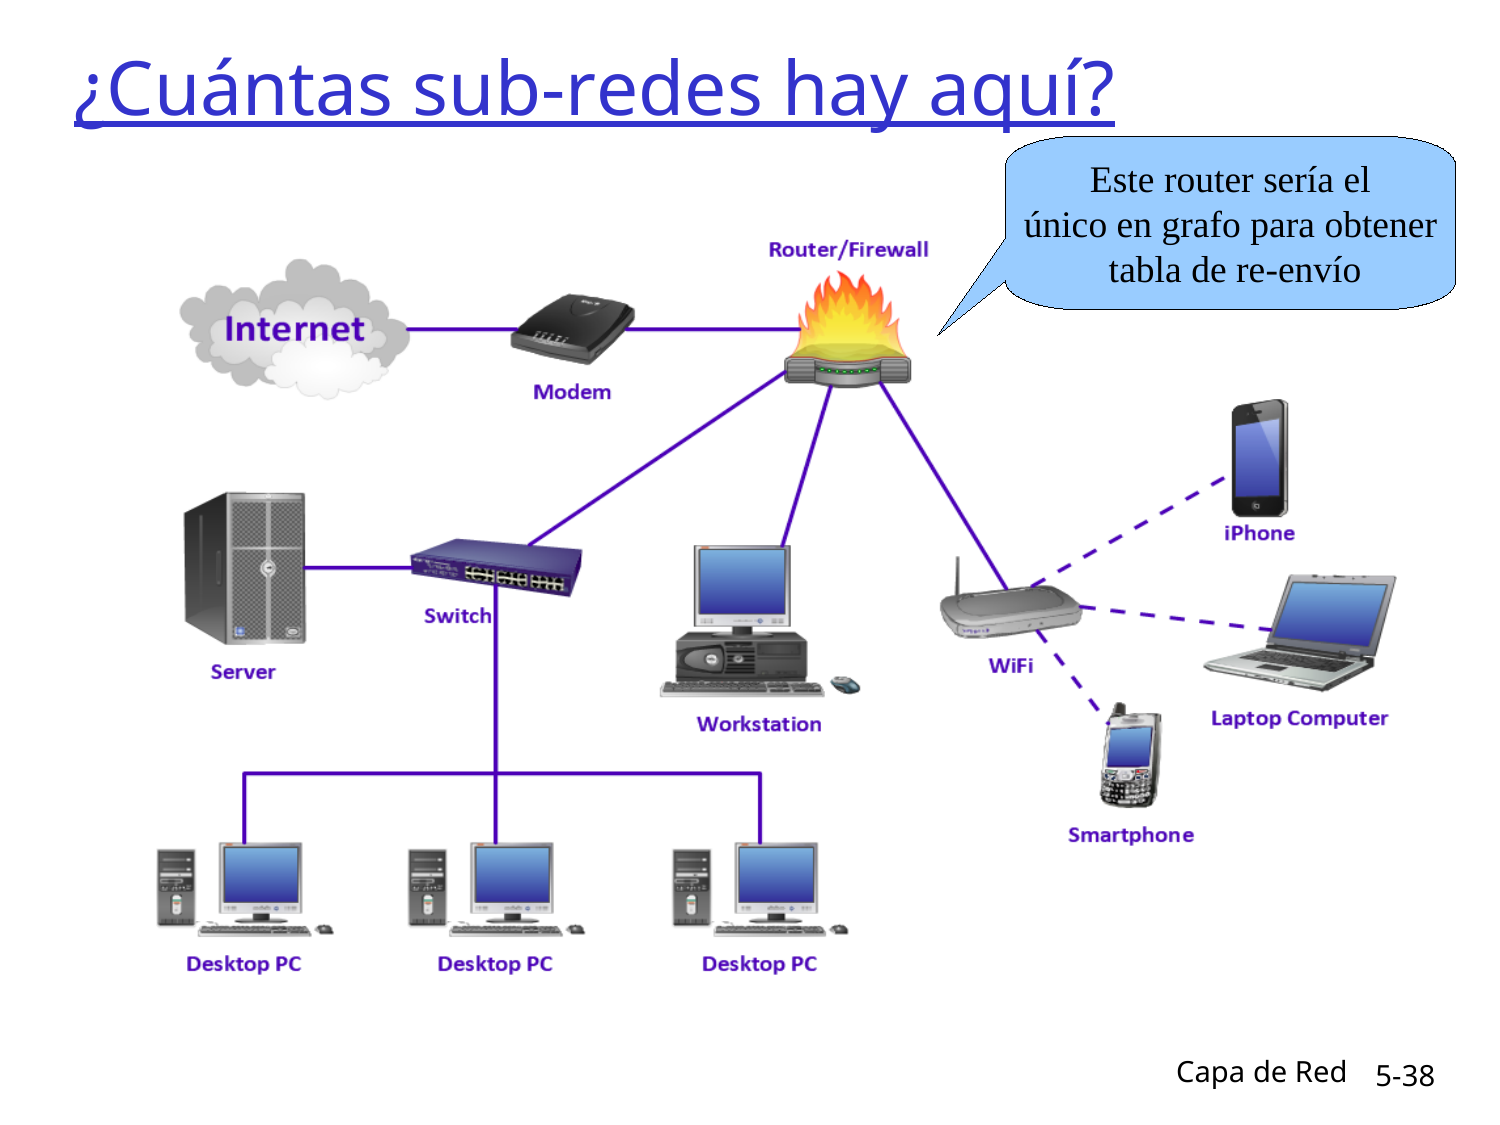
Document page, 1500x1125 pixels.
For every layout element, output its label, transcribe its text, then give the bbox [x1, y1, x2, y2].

title ¿Cuántas sub-redes hay aquí? [74, 23, 1473, 150]
text_box Este router sería el único en grafo para obtener tabla de re-envío [937, 136, 1456, 336]
picture [156, 235, 1397, 976]
